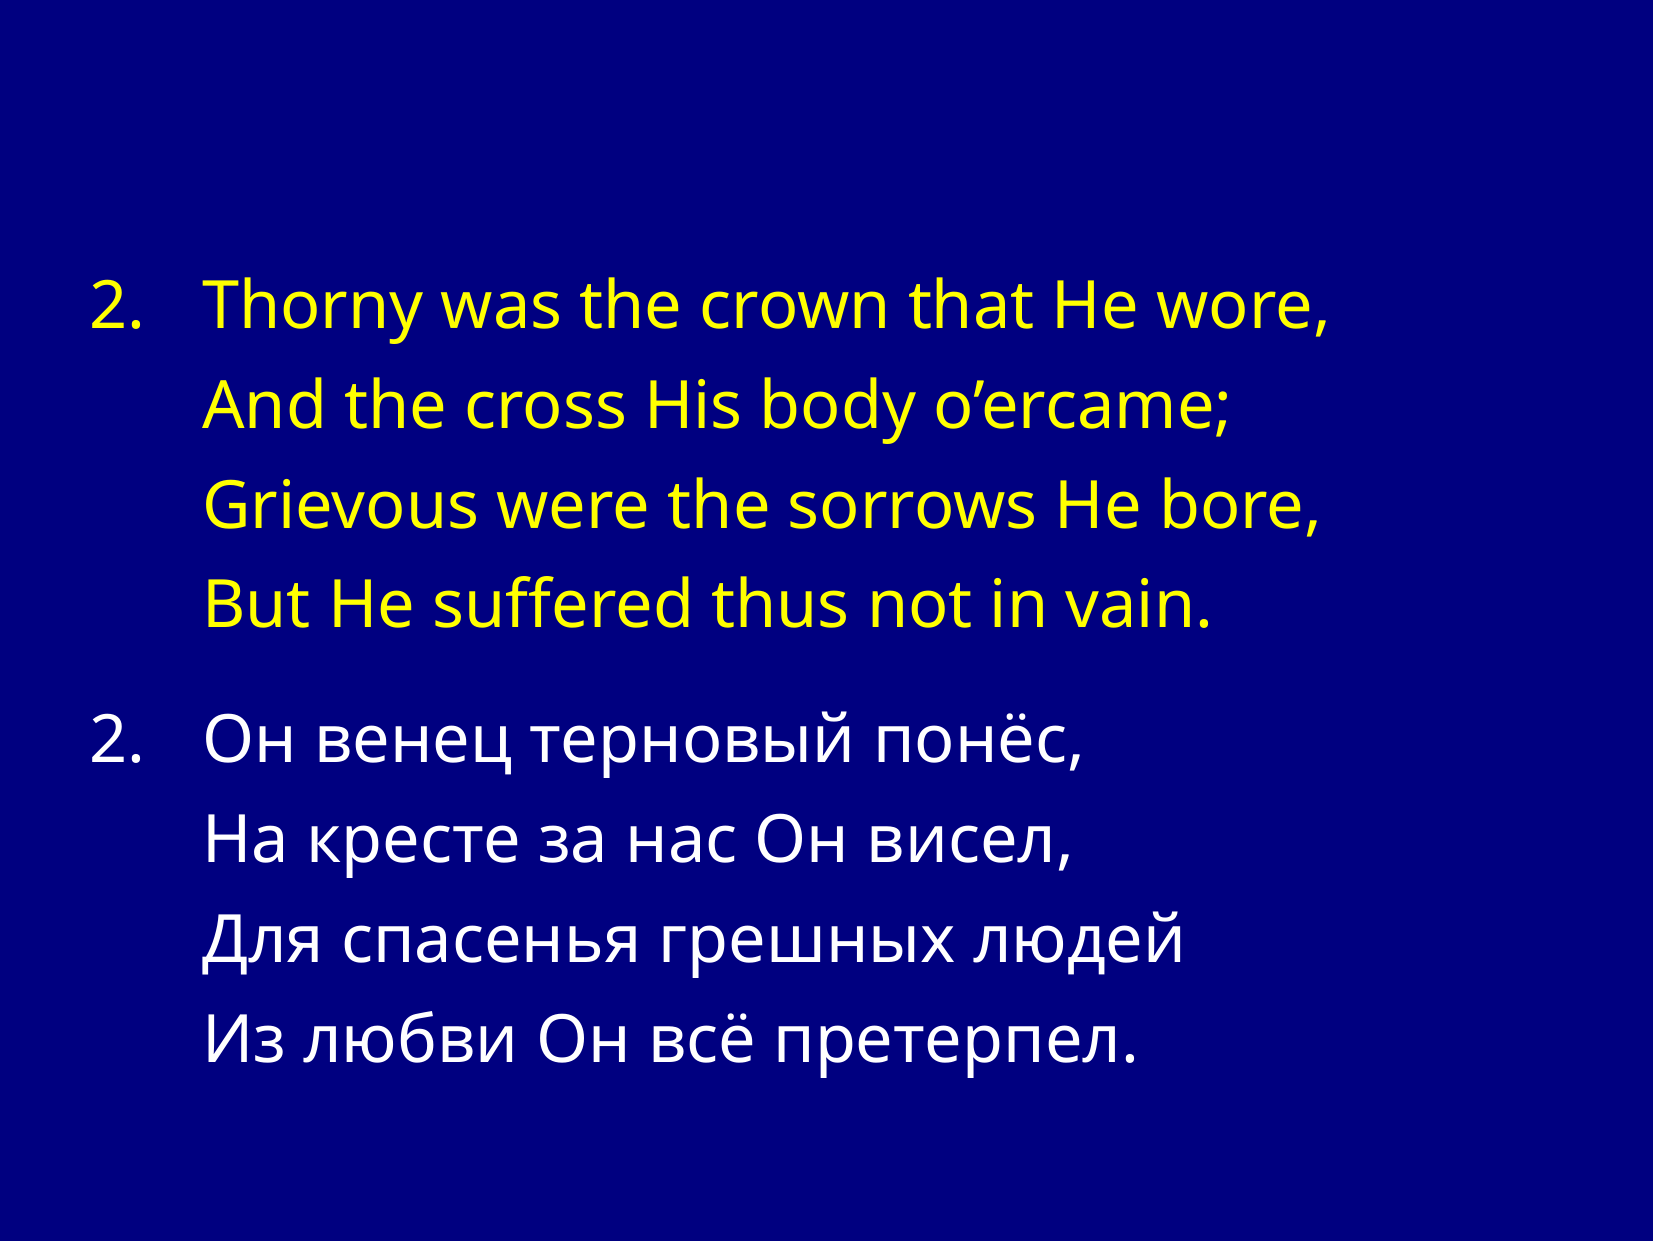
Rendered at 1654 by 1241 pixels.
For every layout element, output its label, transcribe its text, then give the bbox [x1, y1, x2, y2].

text_box 2. Он венец терновый понёс, На кресте за нас Он висел, Для спасенья грешных людей Из любви Он всё претерпел. [75, 675, 1576, 1163]
text_box 2. Thorny was the crown that He wore, And the cross His body o’ercame; Grievous were the sorrows He bore, But He suffered thus not in vain. [75, 150, 1576, 638]
